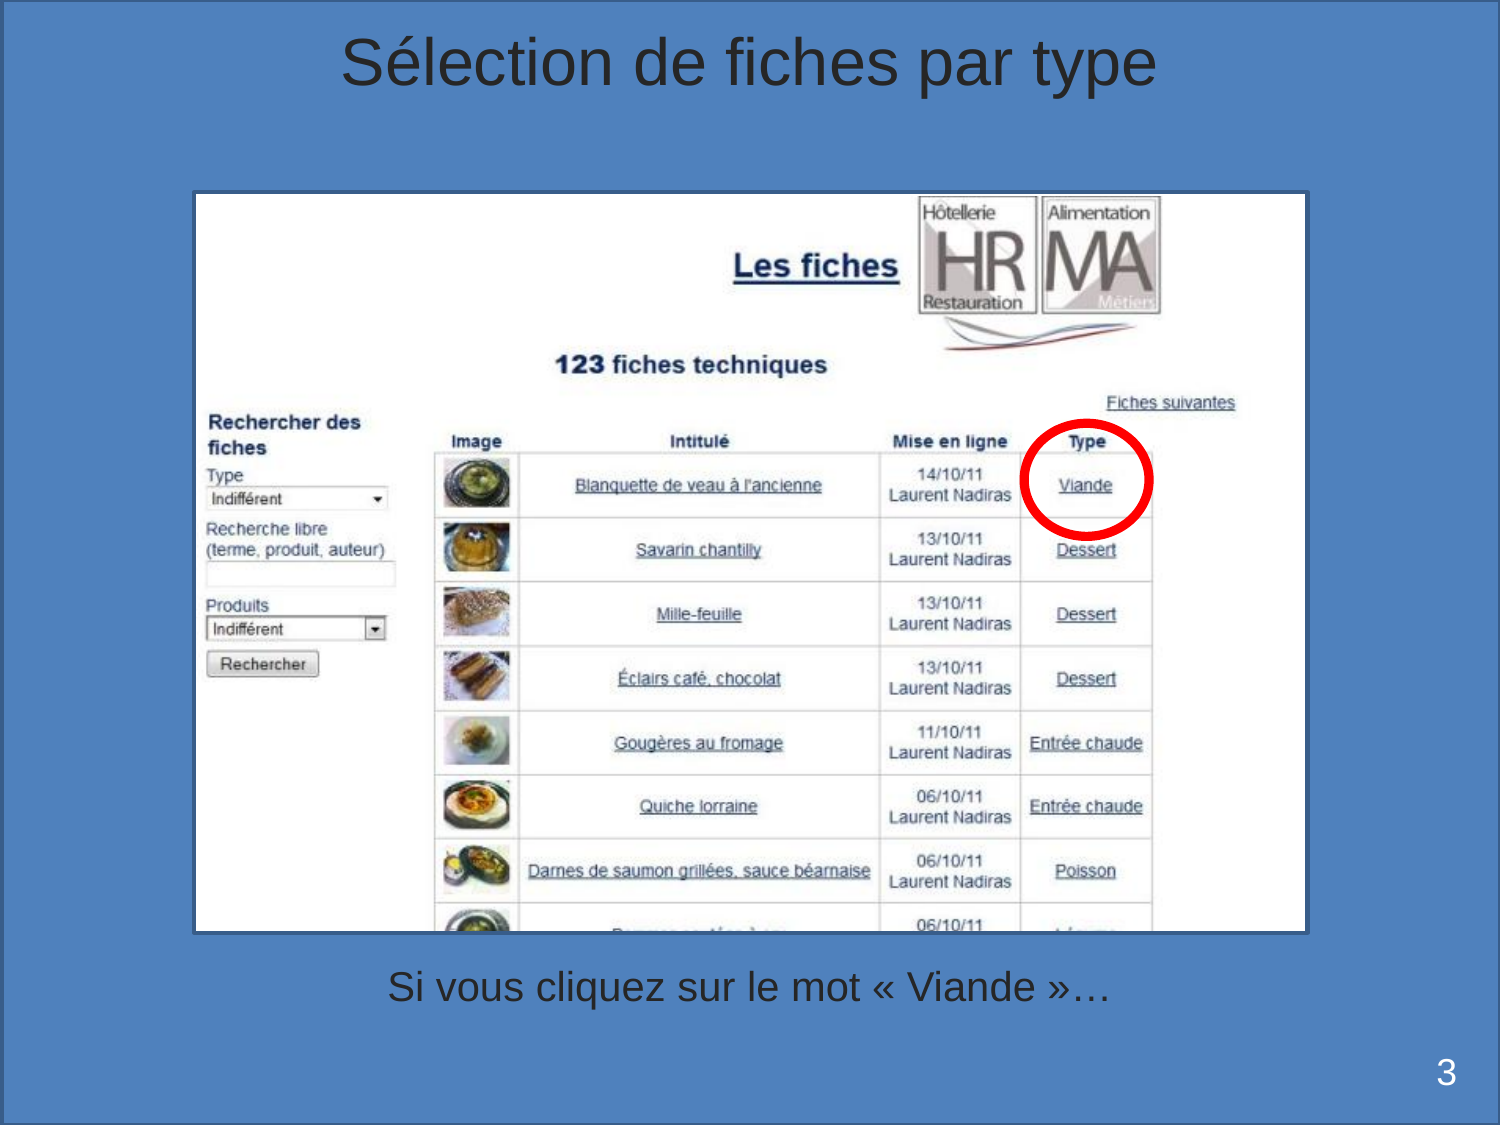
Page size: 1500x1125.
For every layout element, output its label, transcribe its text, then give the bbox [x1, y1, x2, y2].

text_box [1, 0, 1500, 1125]
text_box Sélection de fiches par type [135, 10, 1365, 138]
subtitle Si vous cliquez sur le mot « Viande »… [135, 952, 1365, 1118]
text_box <numéro> [1411, 1040, 1483, 1101]
picture [195, 196, 1307, 932]
